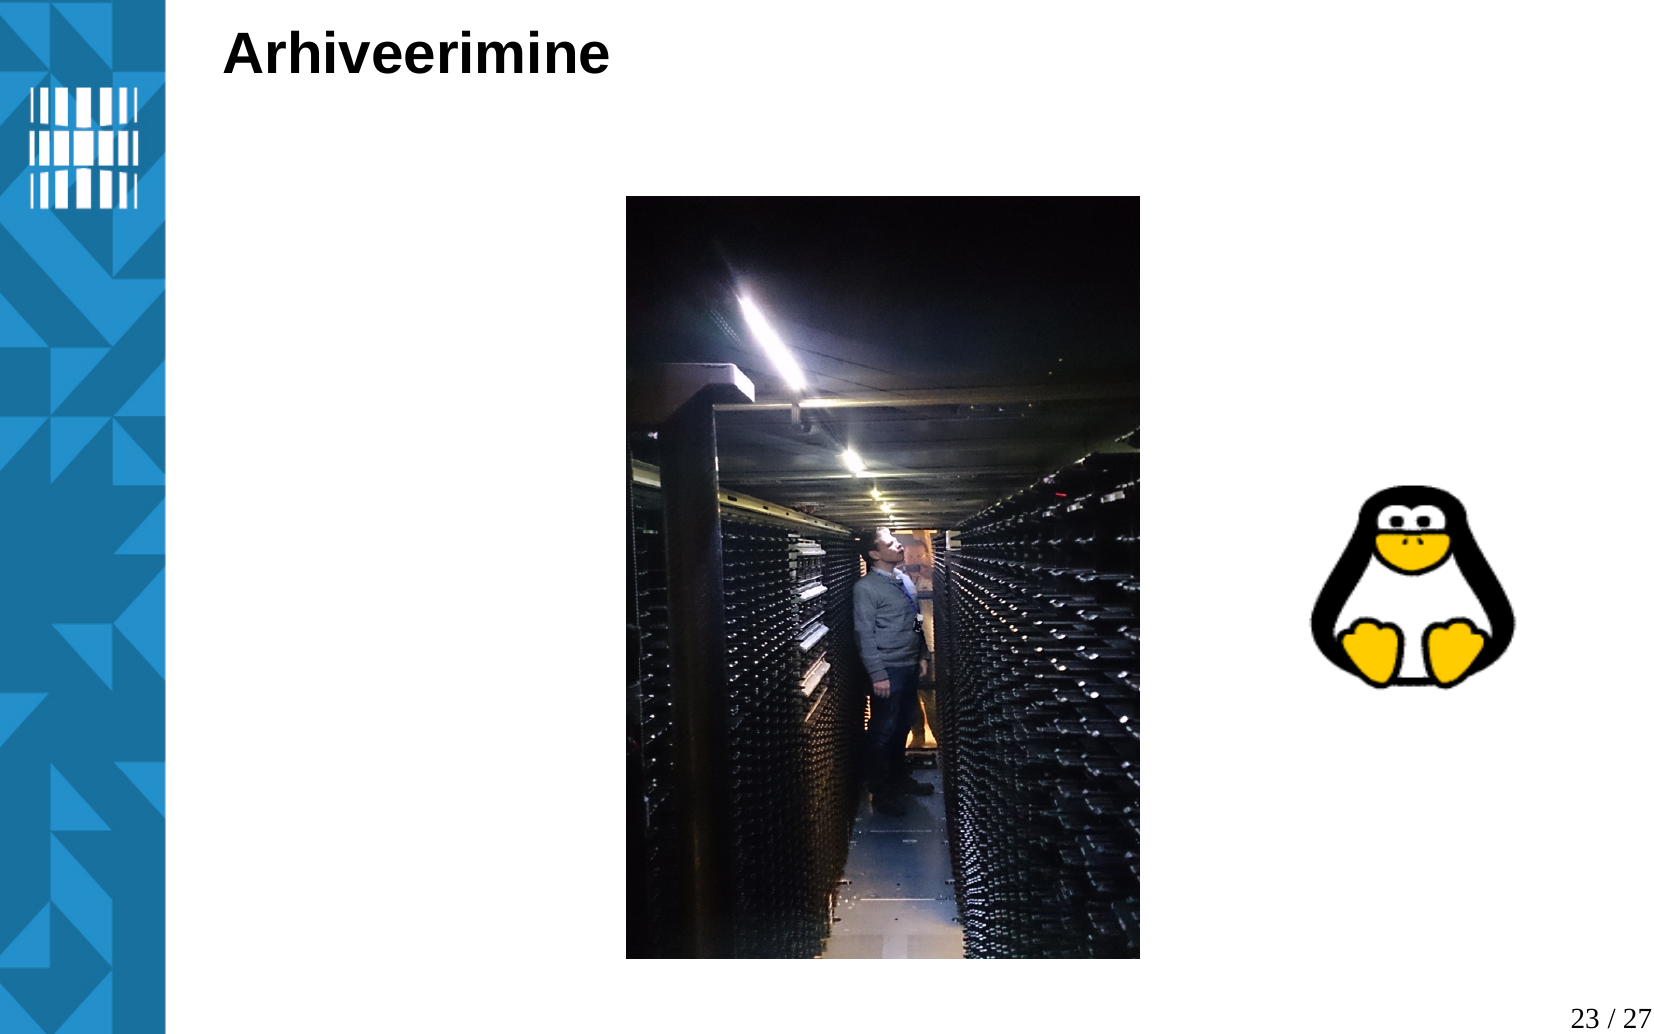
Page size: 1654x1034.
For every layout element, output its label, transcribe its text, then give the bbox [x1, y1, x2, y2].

picture [626, 196, 1140, 959]
title Arhiveerimine [222, 11, 745, 95]
picture [1239, 425, 1583, 712]
